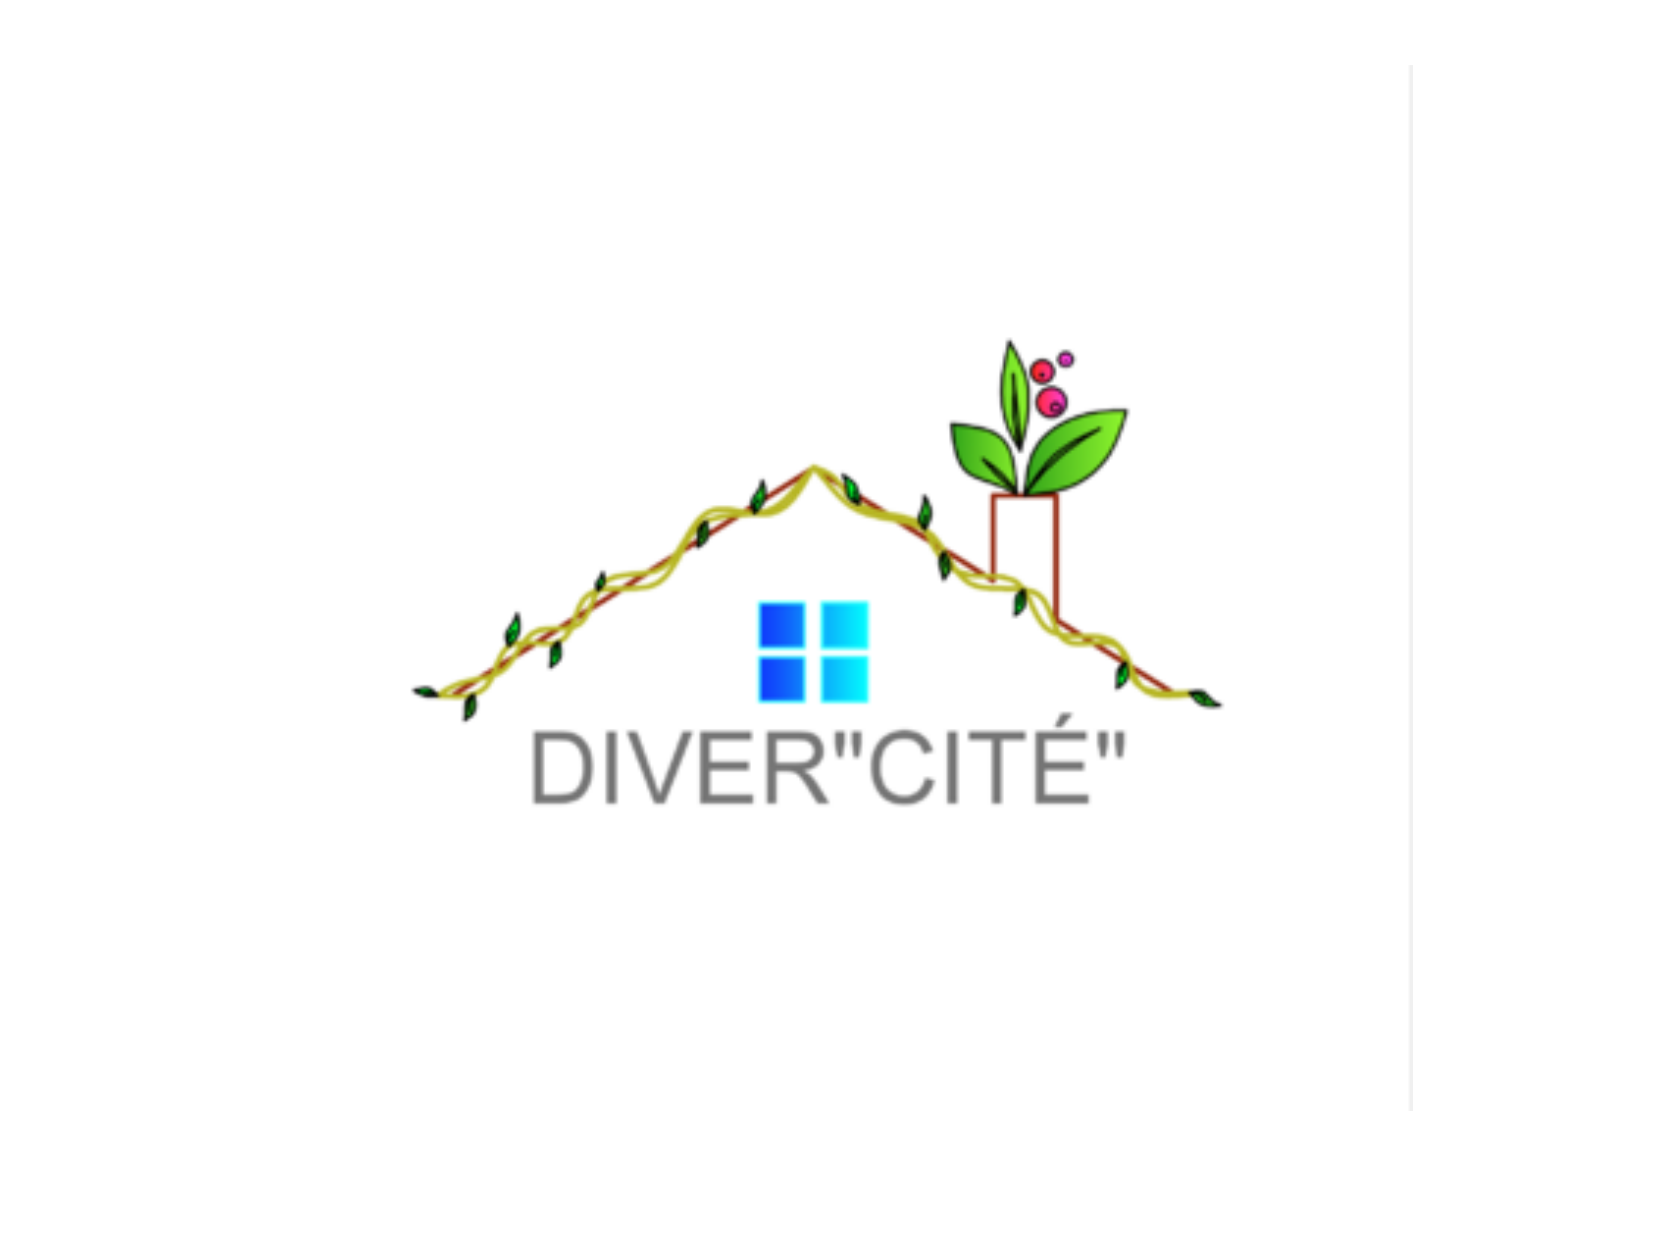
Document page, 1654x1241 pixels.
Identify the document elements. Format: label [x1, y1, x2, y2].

picture [236, 65, 1413, 1111]
